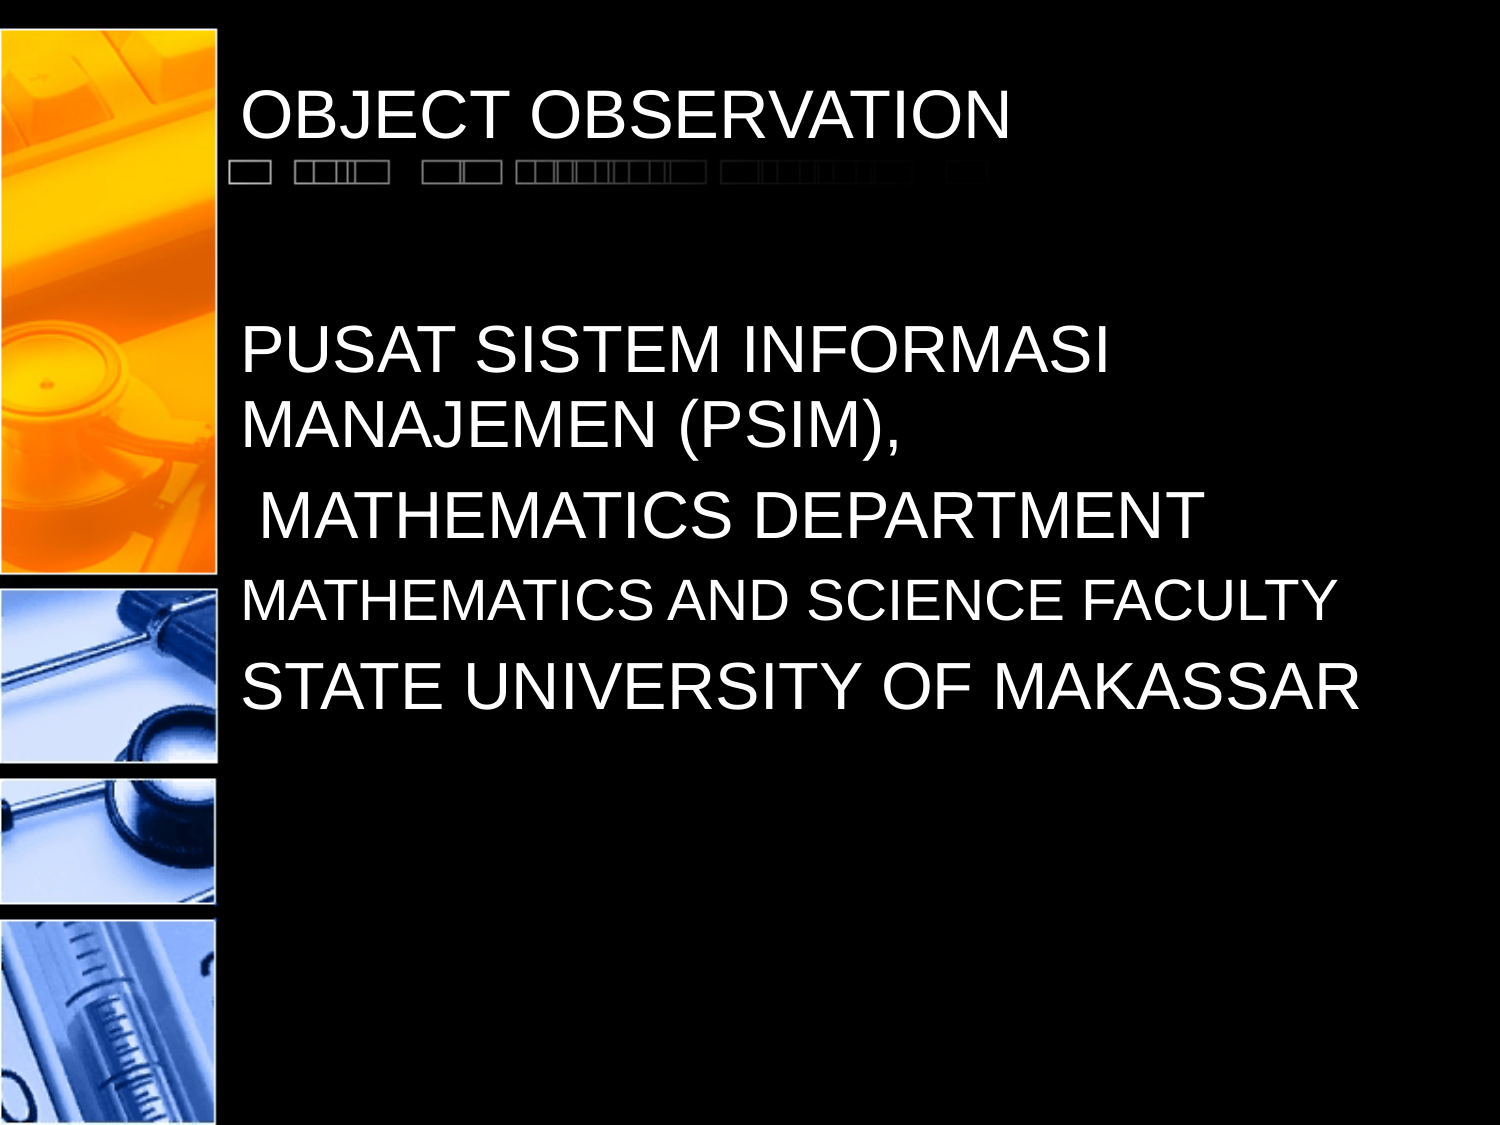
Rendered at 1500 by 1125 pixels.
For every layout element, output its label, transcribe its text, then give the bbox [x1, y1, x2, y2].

picture [0, 0, 1500, 1125]
list PUSAT SISTEM INFORMASI MANAJEMEN (PSIM), MATHEMATICS DEPARTMENT MATHEMATICS AND SCIENCE FACULTY STATE UNIVERSITY OF MAKASSAR [225, 304, 1463, 1118]
title OBJECT OBSERVATION [225, 32, 1463, 198]
